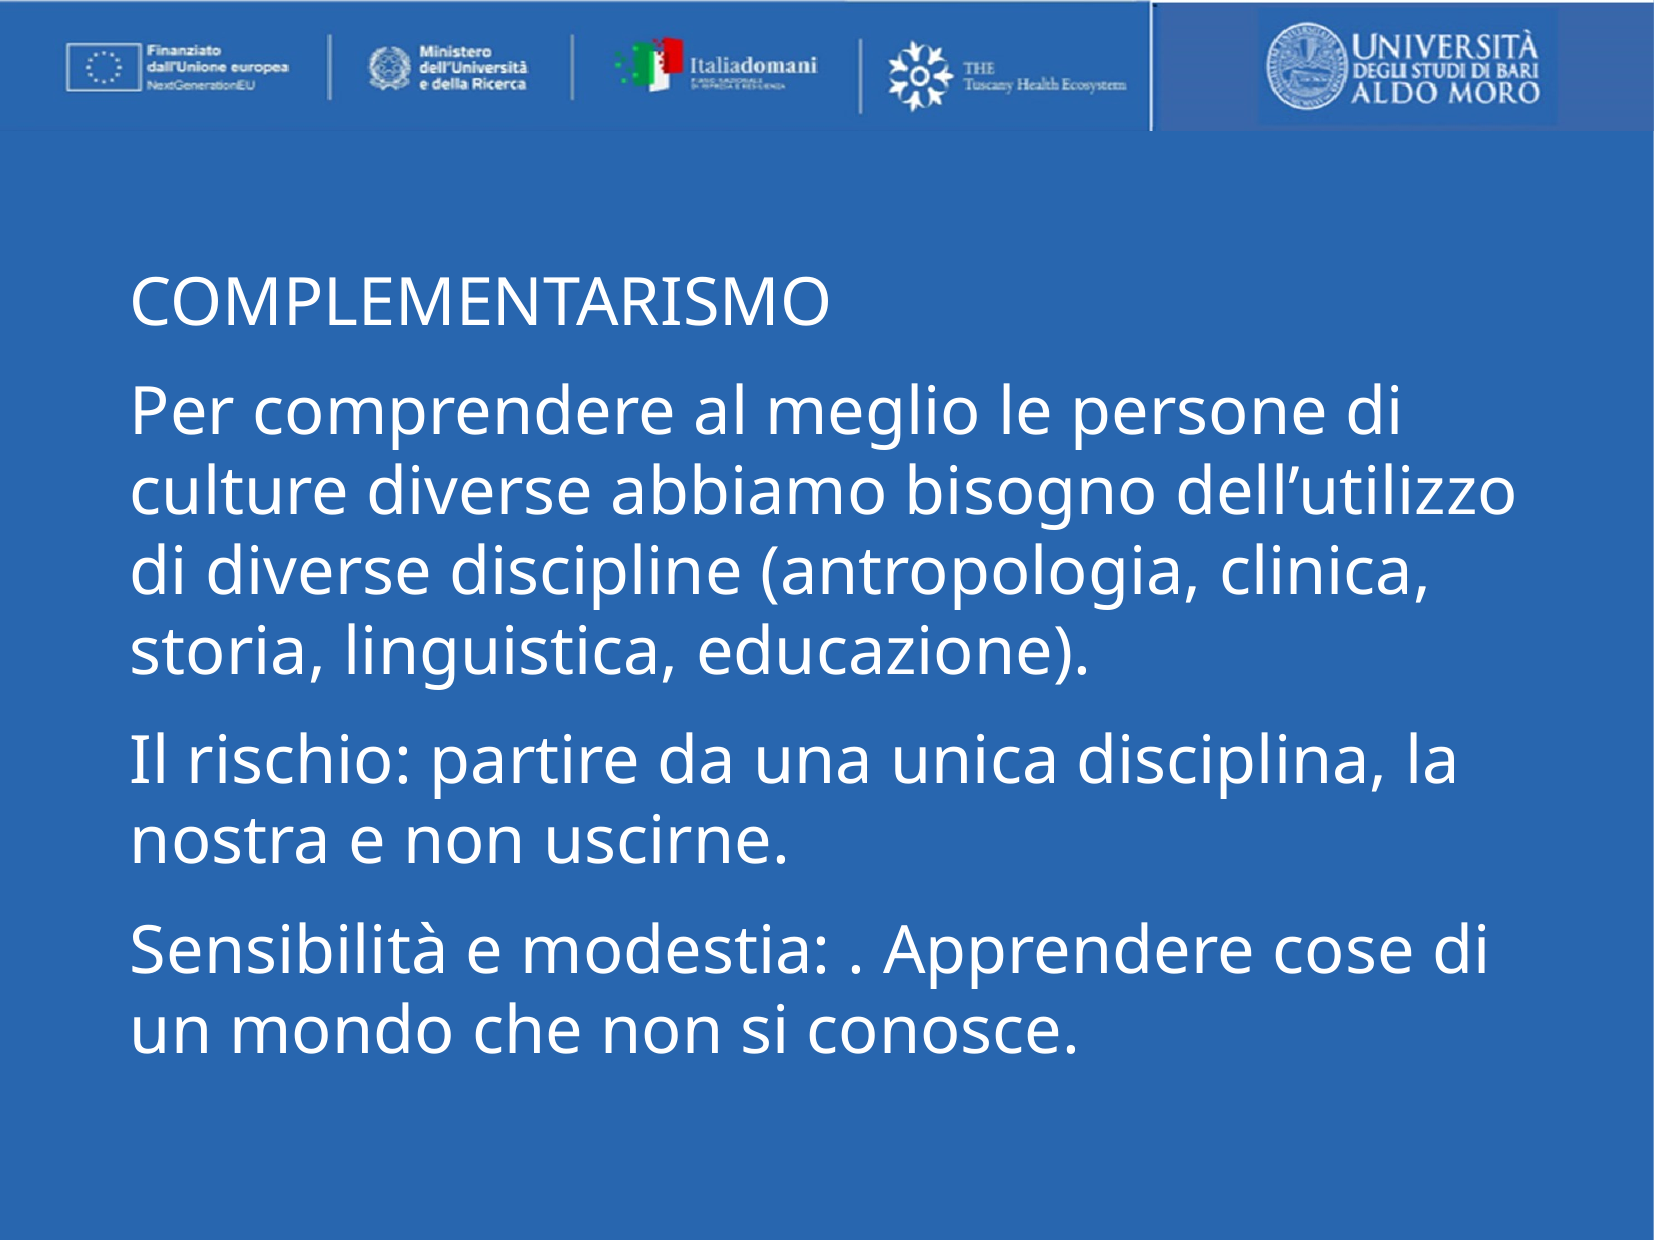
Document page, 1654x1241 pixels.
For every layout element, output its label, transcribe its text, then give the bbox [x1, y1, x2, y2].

subtitle COMPLEMENTARISMO Per comprendere al meglio le persone di culture diverse abbiamo bisogno dell’utilizzo di diverse discipline (antropologia, clinica, storia, linguistica, educazione). Il rischio: partire da una unica disciplina, la nostra e non uscirne. Sensibilità e modestia: . Apprendere cose di un mondo che non si conosce. [115, 251, 1539, 990]
picture [0, 0, 1654, 132]
